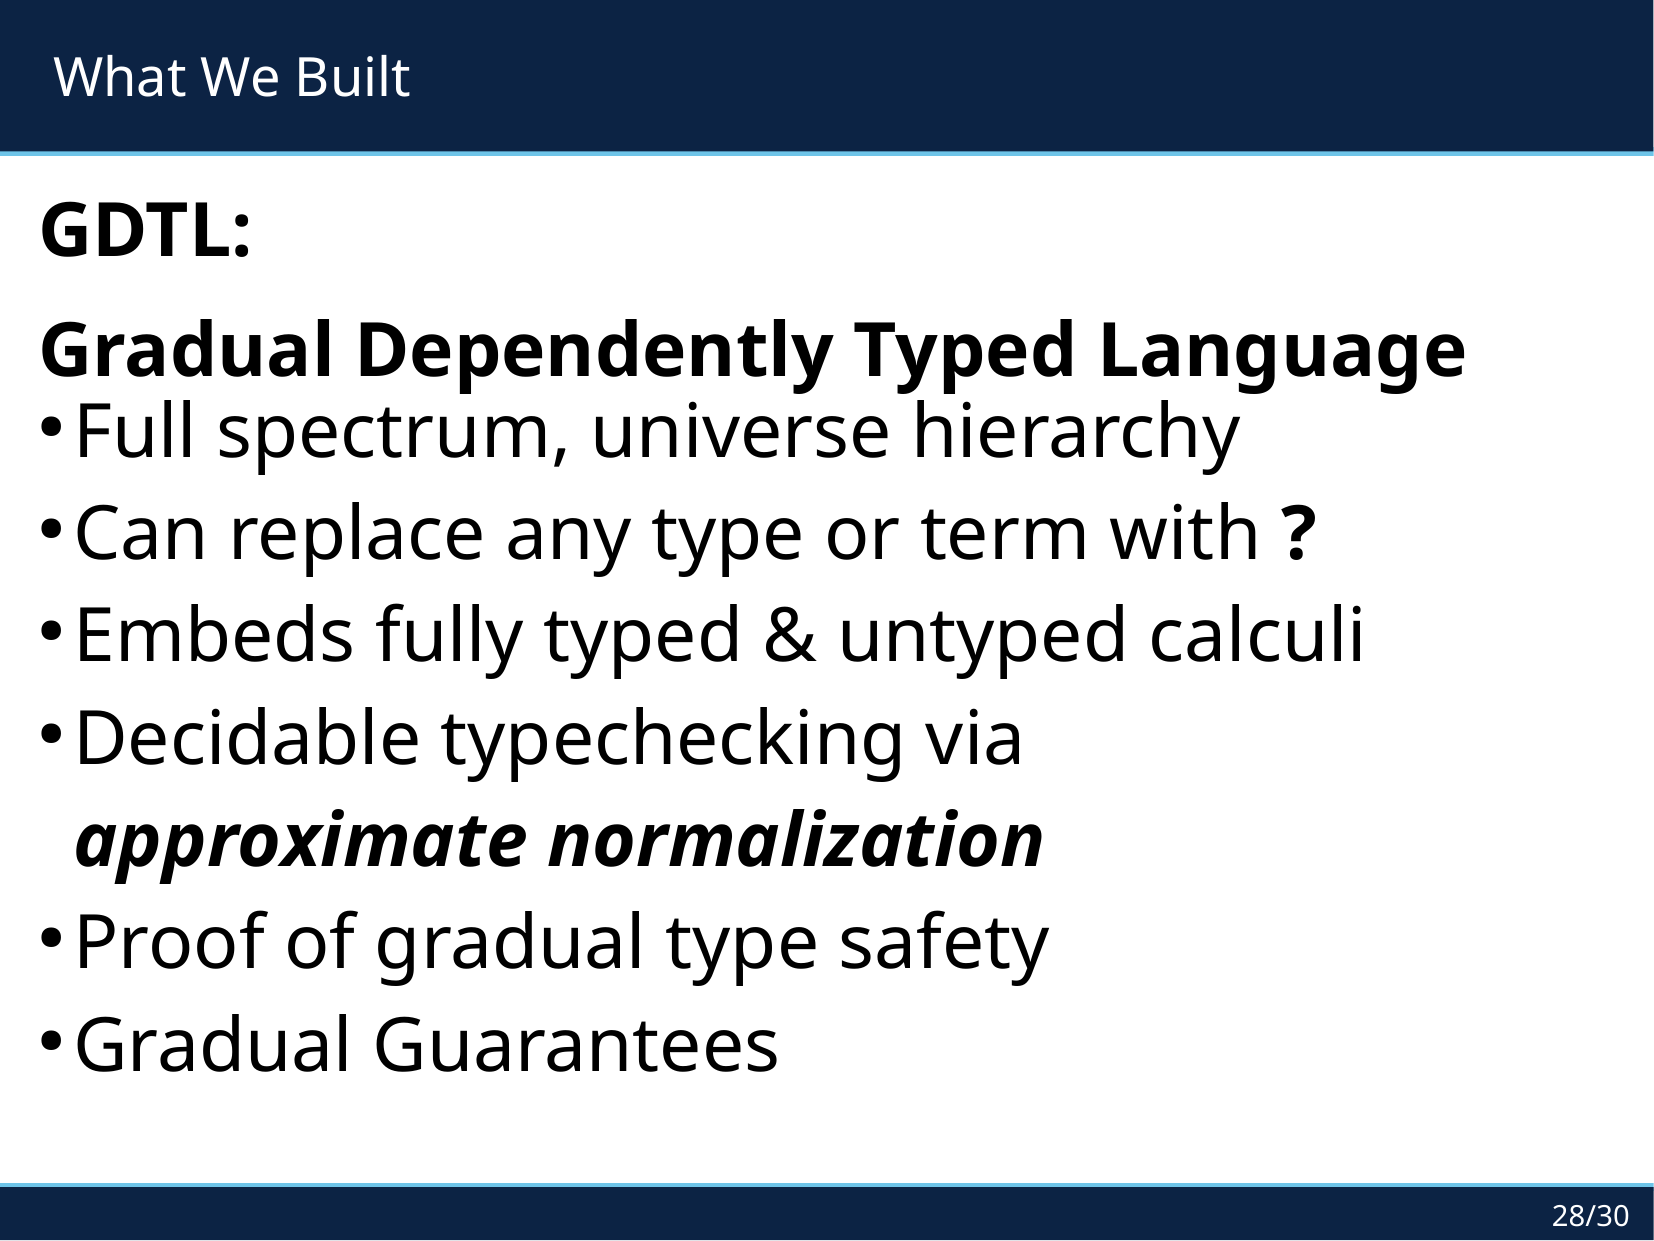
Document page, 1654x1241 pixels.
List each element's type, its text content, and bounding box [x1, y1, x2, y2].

text_box GDTL: Gradual Dependently Typed Language [23, 180, 1607, 394]
text_box Full spectrum, universe hierarchy Can replace any type or term with ? Embeds fully typed & untyped calculi Decidable typechecking via approximate normalization Proof of gradual type safety Gradual Guarantees [23, 321, 1595, 1149]
title What We Built [0, 0, 1654, 152]
